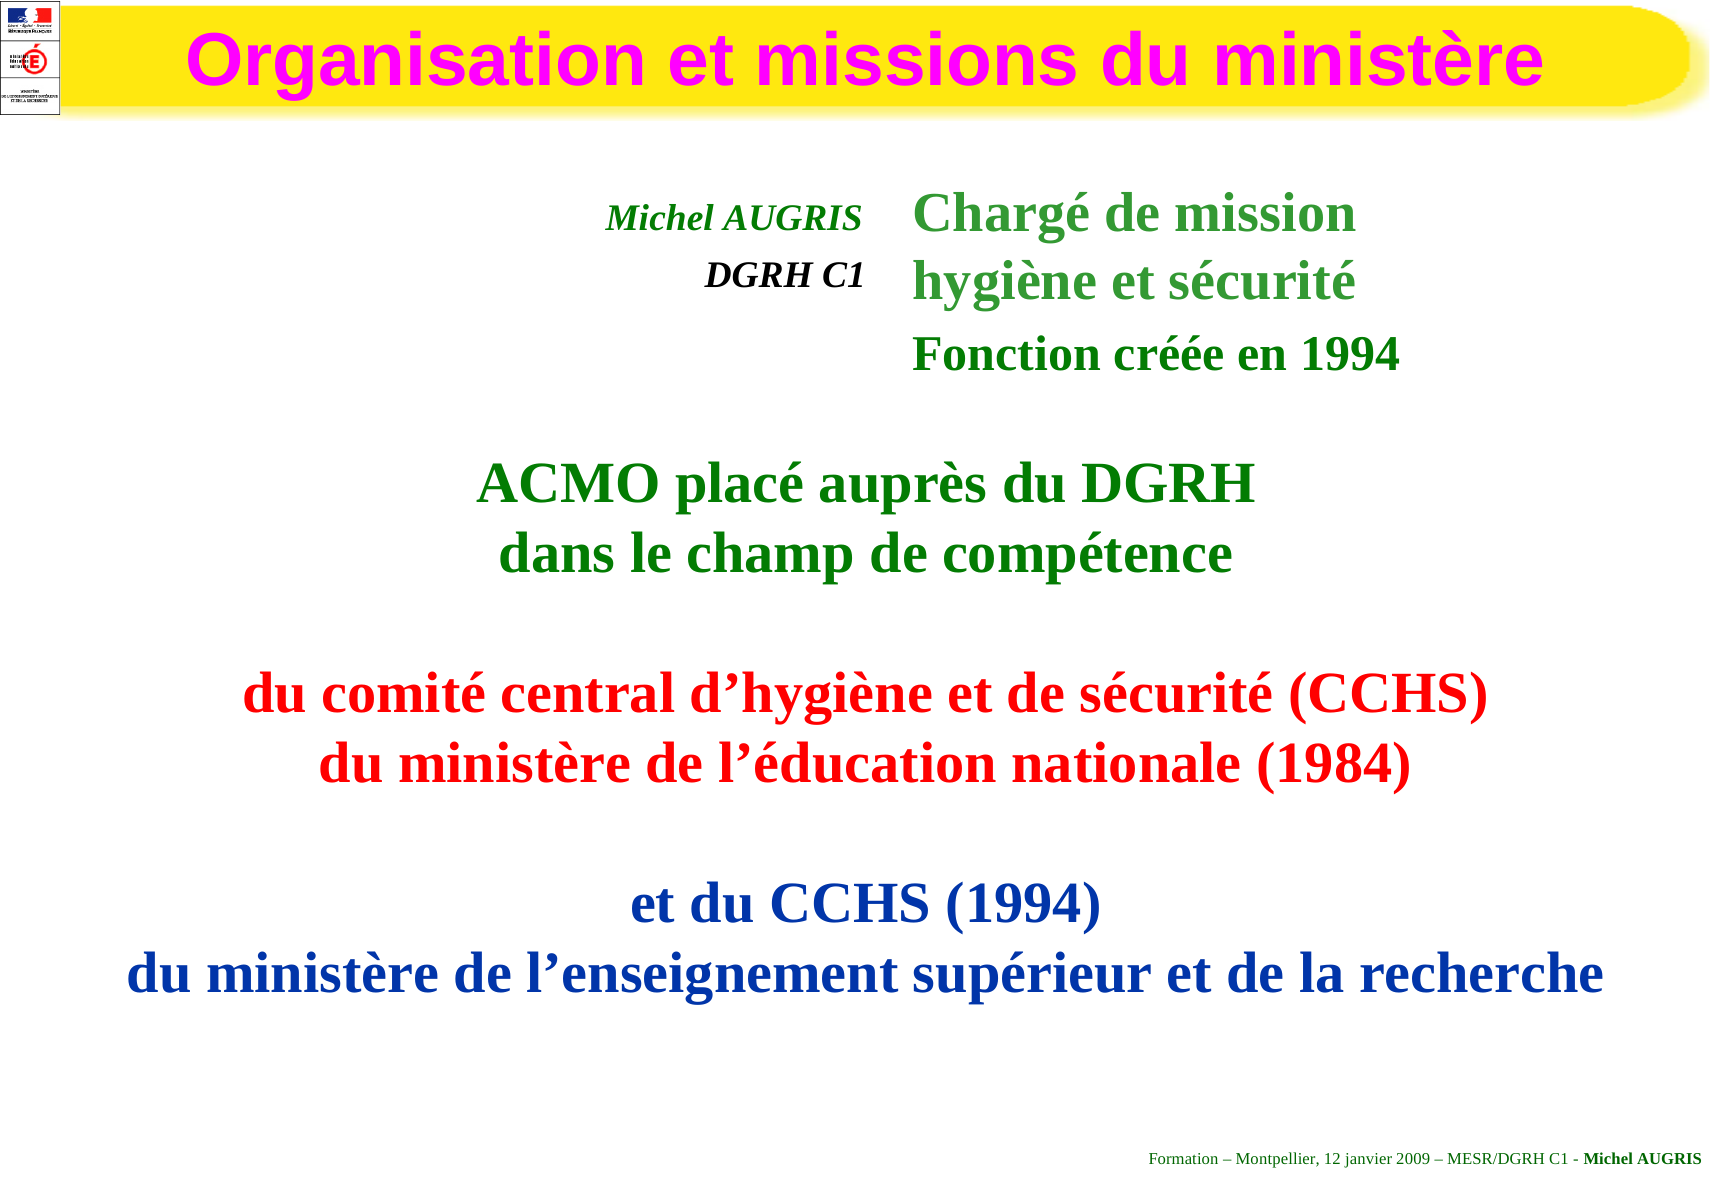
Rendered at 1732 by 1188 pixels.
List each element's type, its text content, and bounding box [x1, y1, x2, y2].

picture [0, 0, 1710, 121]
text_box Michel AUGRIS [589, 184, 880, 247]
text_box ACMO placé auprès du DGRH dans le champ de compétence du comité central d’hygiène et de sécurité (CCHS) du ministère de l’éducation nationale (1984) et du CCHS (1994) du ministère de l’enseignement supérieur et de la recherche [41, 437, 1691, 1012]
text_box Organisation et missions du ministère [170, 3, 1563, 109]
text_box DGRH C1 [687, 242, 883, 304]
text_box Chargé de mission hygiène et sécurité [895, 167, 1374, 319]
text_box Fonction créée en 1994 [898, 313, 1415, 388]
